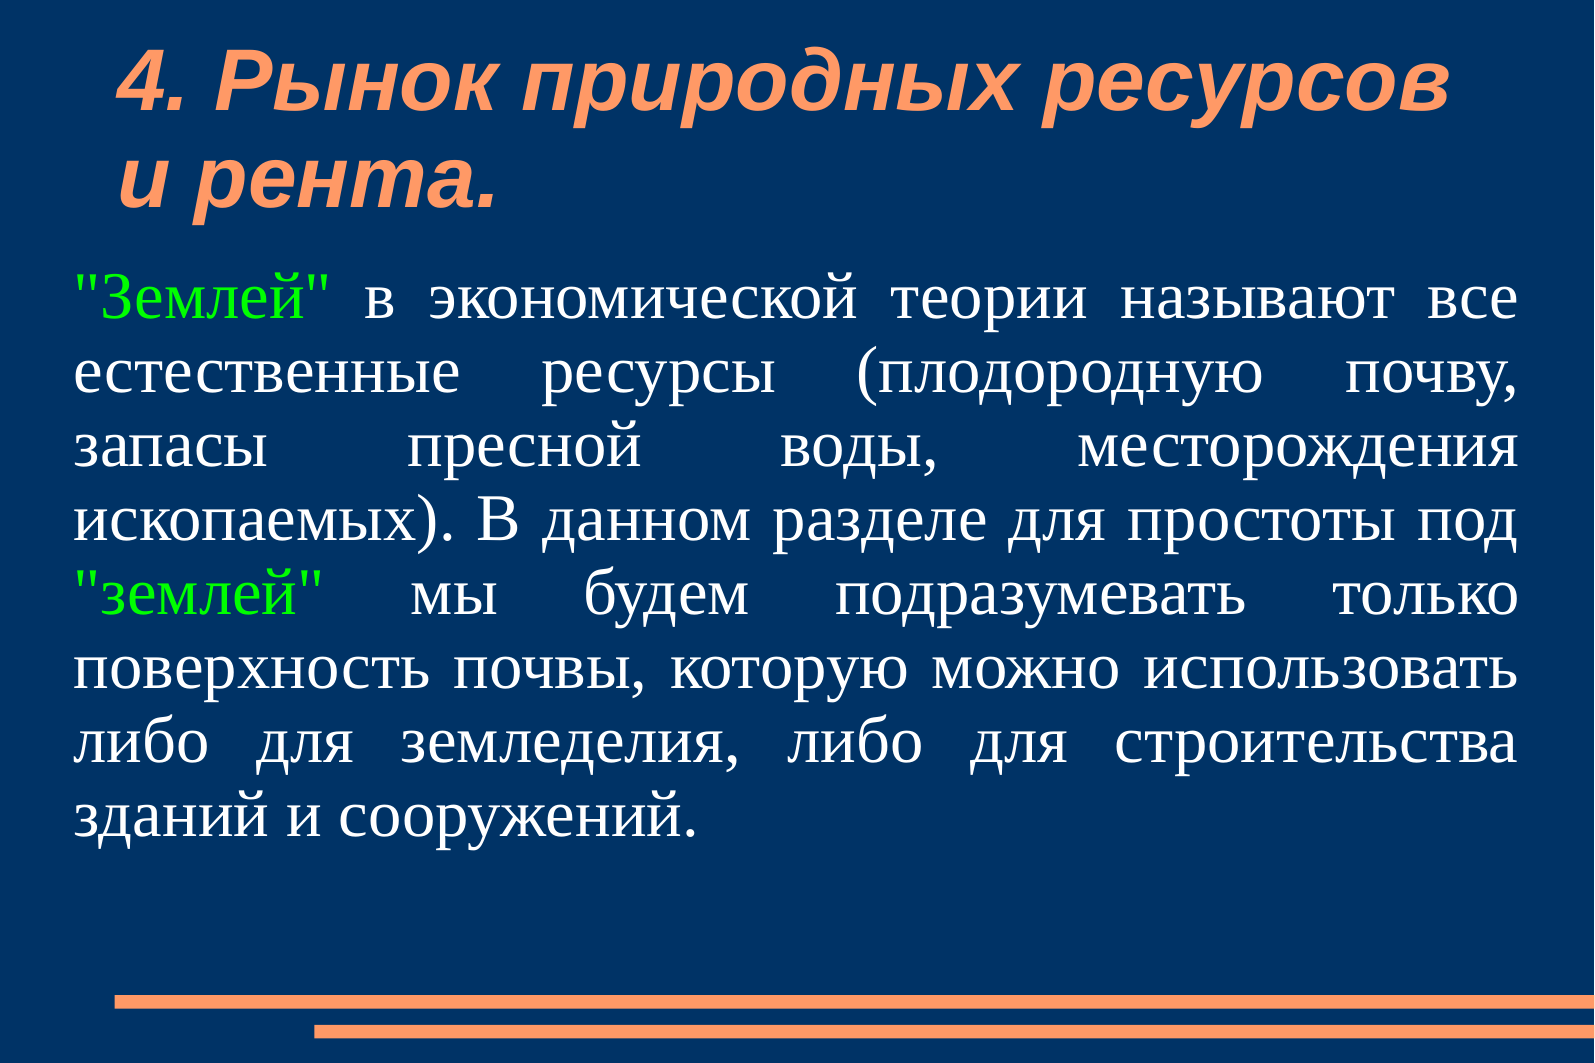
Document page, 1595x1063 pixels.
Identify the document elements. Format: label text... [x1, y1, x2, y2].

text_box "Землей" в экономической теории называют все естественные ресурсы (плодородную почву, запасы пресной воды, месторождения ископаемых). В данном разделе для простоты под "землей" мы будем подразумевать только поверхность почвы, которую можно использовать либо для земледелия, либо для строительства зданий и сооружений. [59, 251, 1536, 975]
title 4. Рынок природных ресурсов и рента. [117, 30, 1479, 227]
